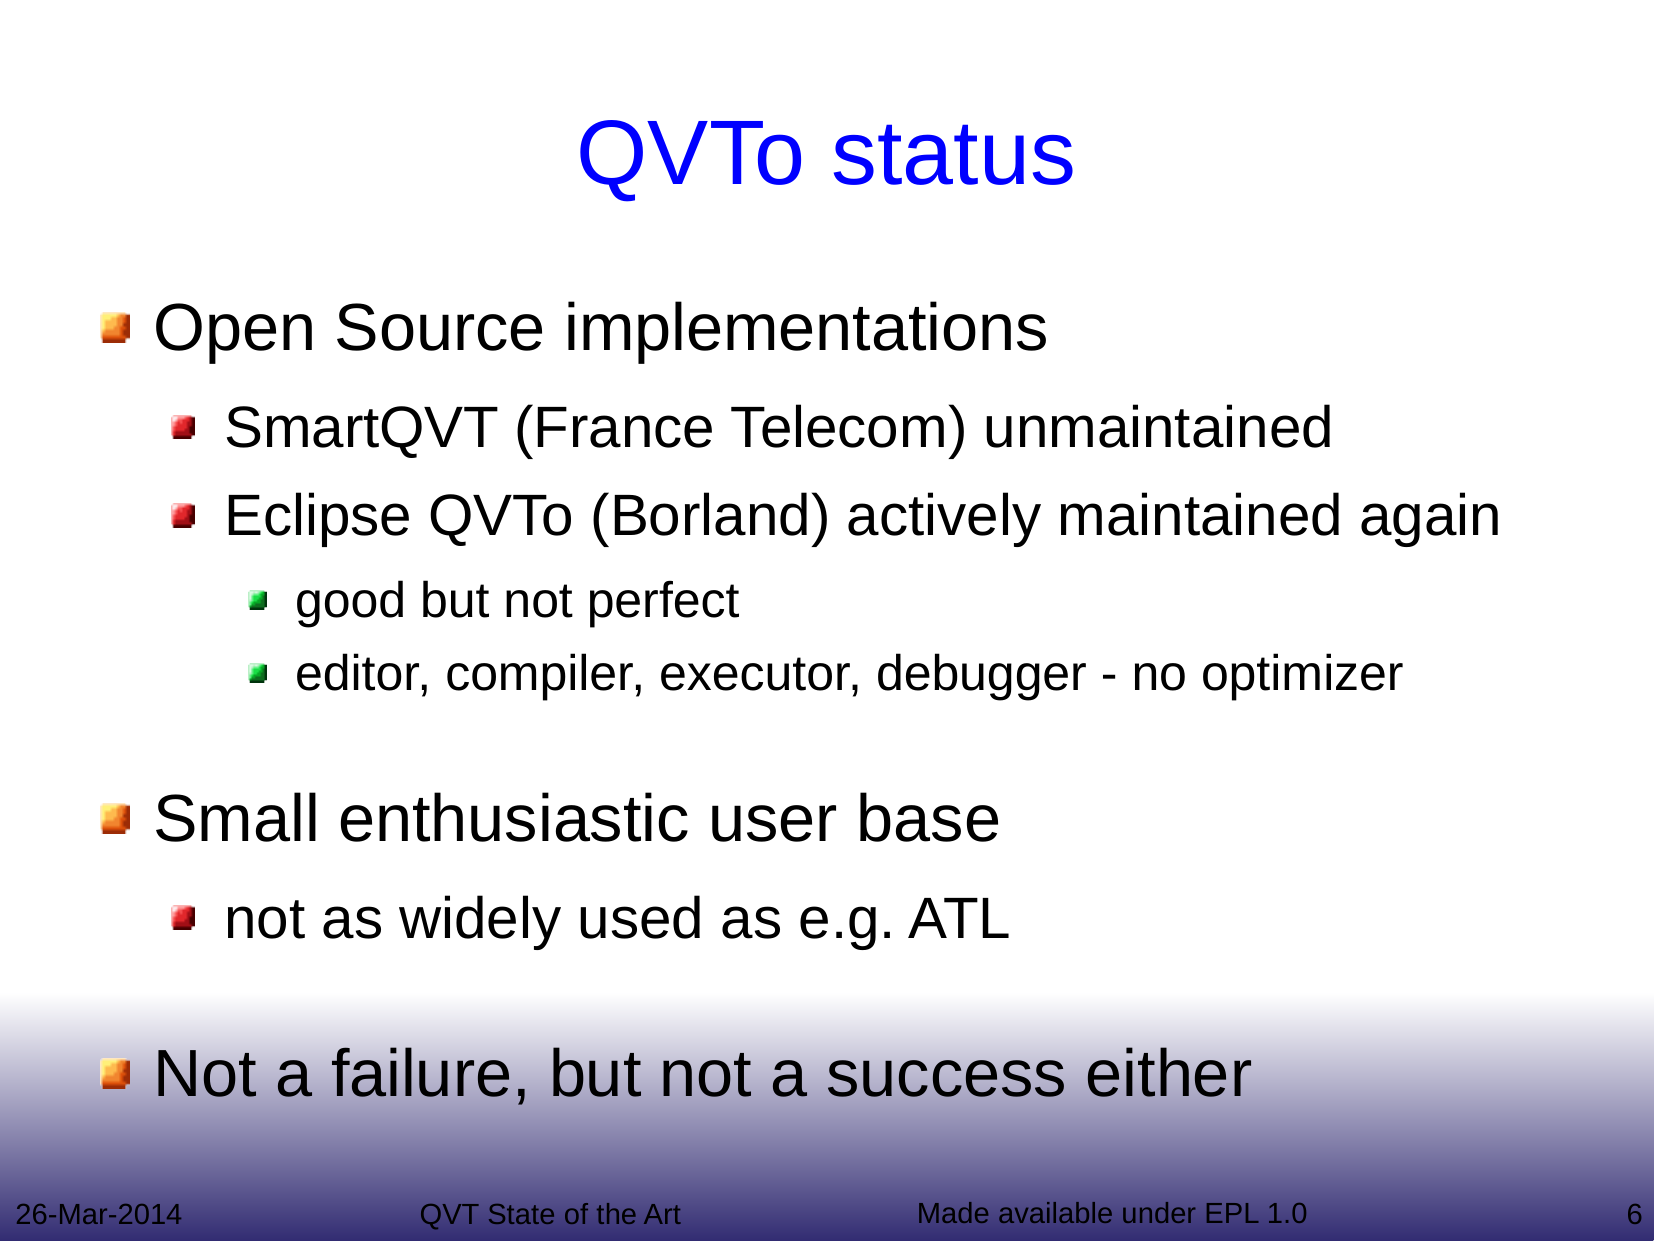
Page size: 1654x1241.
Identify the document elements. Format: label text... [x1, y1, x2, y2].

list Open Source implementations SmartQVT (France Telecom) unmaintained Eclipse QVTo (Borland) actively maintained again good but not perfect editor, compiler, executor, debugger - no optimizer Small enthusiastic user base not as widely used as e.g. ATL Not a failure, but not a success either [82, 290, 1571, 1110]
title QVTo status [82, 49, 1571, 257]
